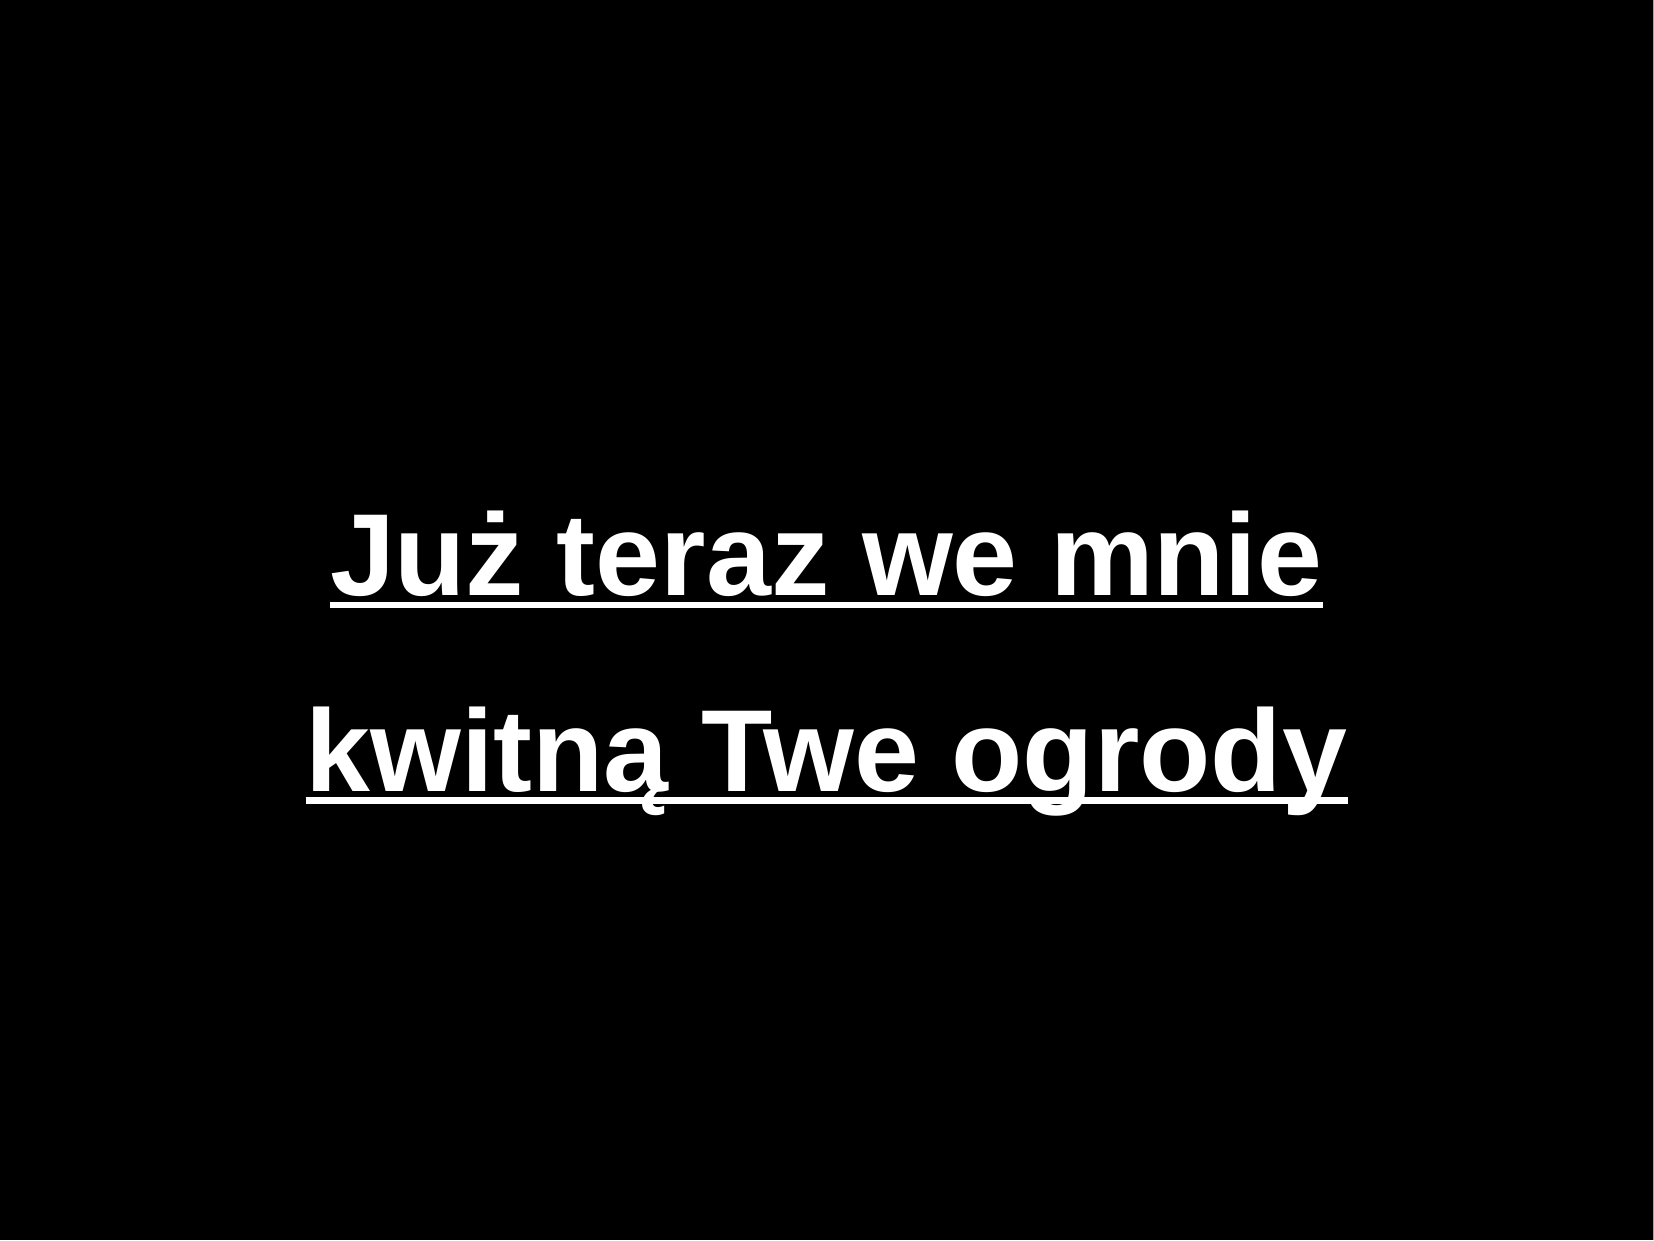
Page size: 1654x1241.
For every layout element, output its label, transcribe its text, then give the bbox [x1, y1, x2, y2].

subtitle Już teraz we mnie kwitną Twe ogrody [0, 0, 1654, 1241]
